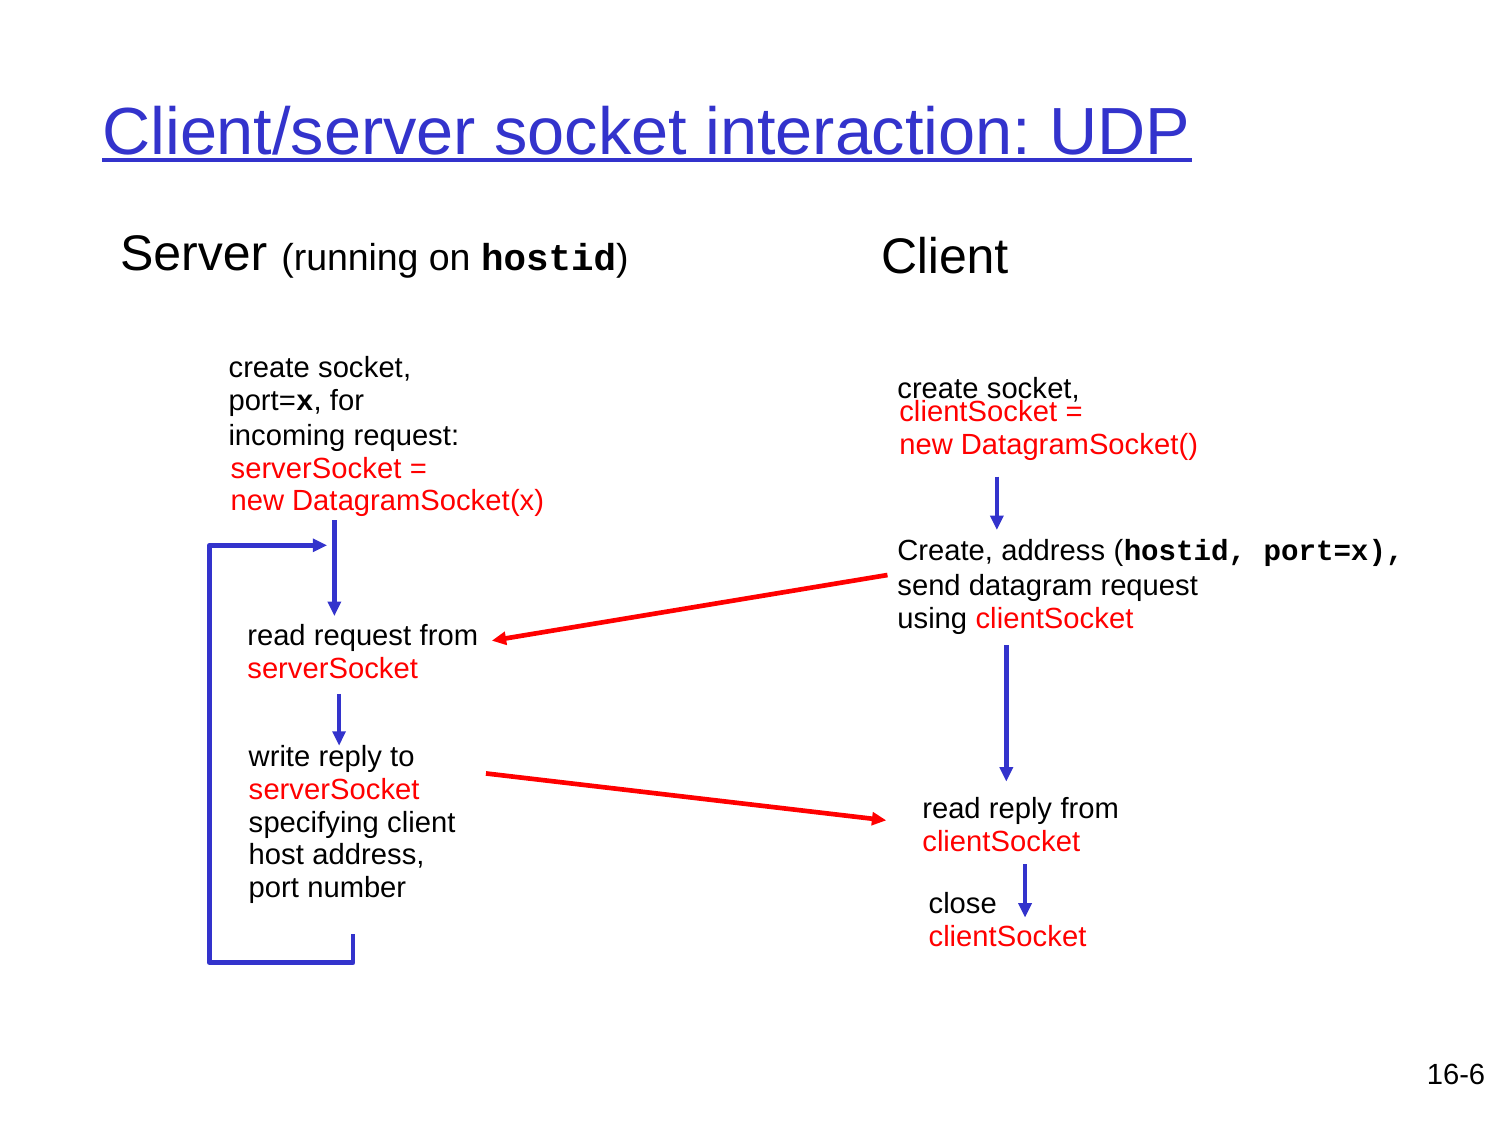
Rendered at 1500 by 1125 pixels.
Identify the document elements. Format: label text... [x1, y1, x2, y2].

text_box create socket, port=x, for incoming request: [213, 343, 475, 460]
text_box close clientSocket [913, 879, 1102, 961]
text_box create socket, [882, 363, 1096, 445]
text_box read request from serverSocket [232, 611, 494, 693]
text_box Create, address (hostid, port=x), send datagram request using clientSocket [882, 526, 1419, 643]
title Client/server socket interaction: UDP [87, 37, 1363, 225]
text_box read reply from clientSocket [907, 784, 1135, 866]
text_box serverSocket = new DatagramSocket(x) [215, 443, 560, 525]
text_box write reply to serverSocket specifying client host address, port number [234, 732, 471, 912]
text_box Server (running on hostid) [105, 217, 644, 290]
text_box Client [866, 220, 1024, 292]
text_box clientSocket = new DatagramSocket() [884, 387, 1214, 469]
